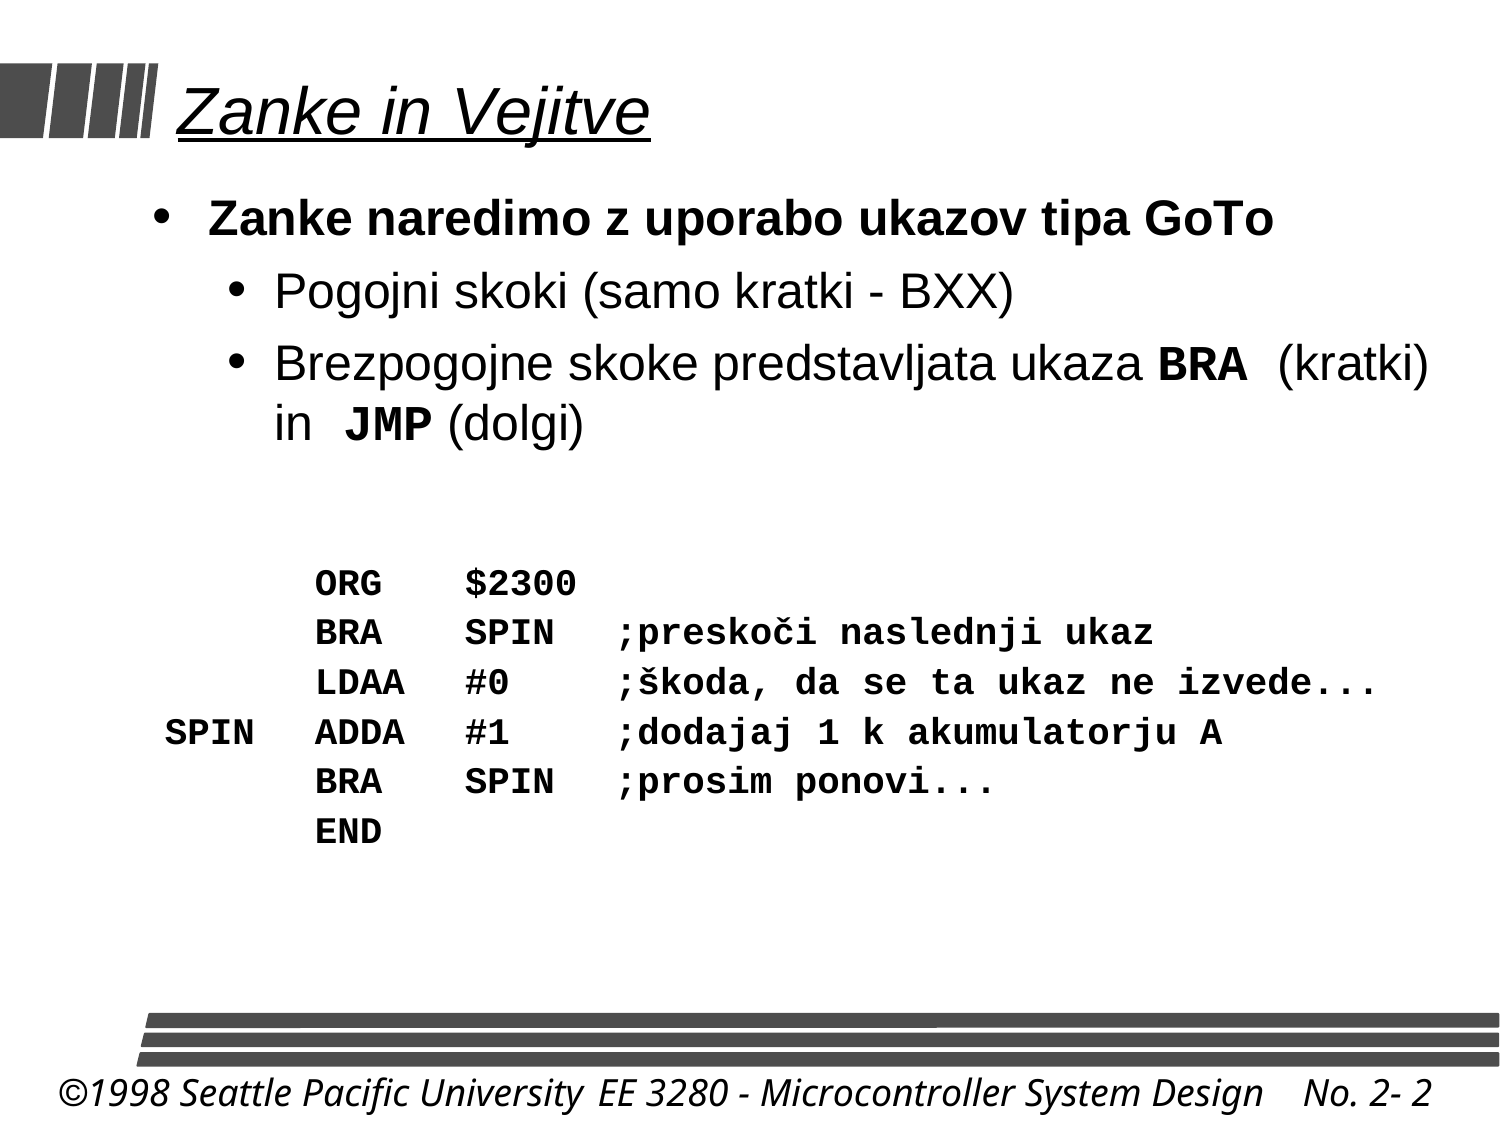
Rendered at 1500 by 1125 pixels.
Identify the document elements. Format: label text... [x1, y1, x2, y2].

text_box ORG $2300 BRA SPIN ;preskoči naslednji ukaz LDAA #0 ;škoda, da se ta ukaz ne izvede... SPIN ADDA #1 ;dodajaj 1 k akumulatorju A BRA SPIN ;prosim ponovi... END [149, 549, 1450, 859]
list Zanke naredimo z uporabo ukazov tipa GoTo Pogojni skoki (samo kratki - BXX) Brezpogojne skoke predstavljata ukaza BRA (kratki) in JMP (dolgi) [137, 178, 1486, 533]
title Zanke in Vejitve [162, 60, 1498, 156]
